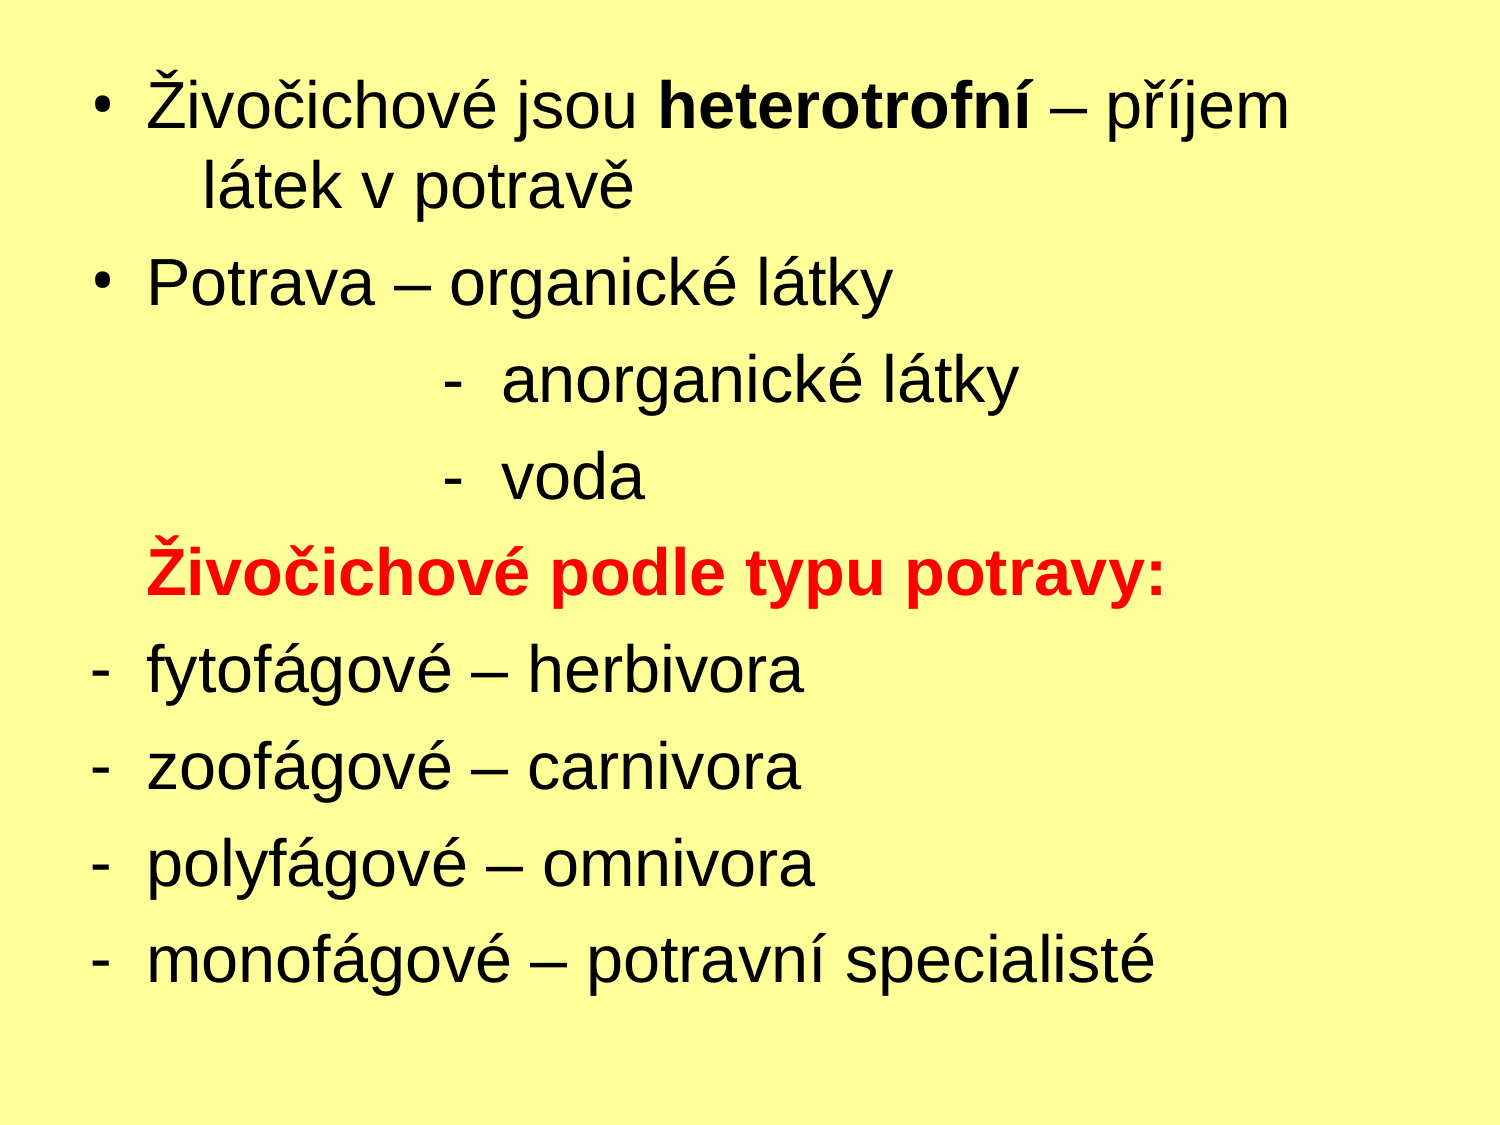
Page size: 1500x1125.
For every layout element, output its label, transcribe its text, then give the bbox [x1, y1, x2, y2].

list Živočichové jsou heterotrofní – příjem látek v potravě Potrava – organické látky - anorganické látky - voda Živočichové podle typu potravy: fytofágové – herbivora zoofágové – carnivora polyfágové – omnivora monofágové – potravní specialisté [75, 54, 1426, 1005]
